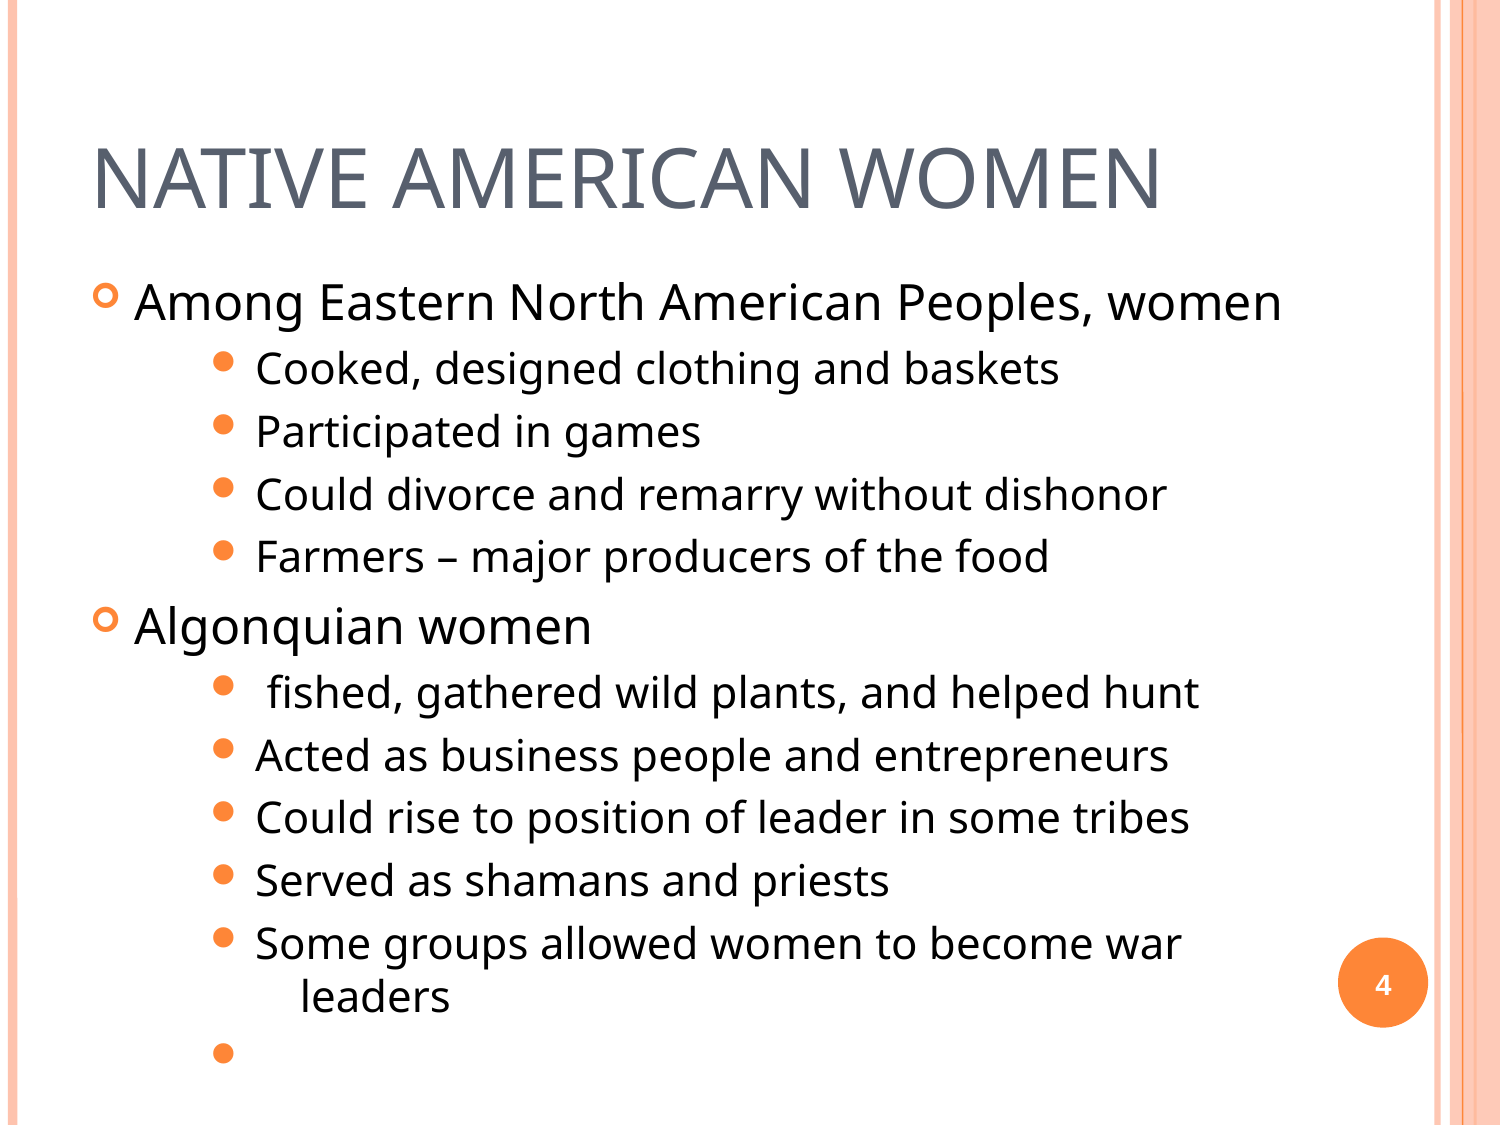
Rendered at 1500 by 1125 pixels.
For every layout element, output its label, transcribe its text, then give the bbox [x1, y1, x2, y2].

list Among Eastern North American Peoples, women Cooked, designed clothing and baskets Participated in games Could divorce and remarry without dishonor Farmers – major producers of the food Algonquian women fished, gathered wild plants, and helped hunt Acted as business people and entrepreneurs Could rise to position of leader in some tribes Served as shamans and priests Some groups allowed women to become war leaders [75, 262, 1300, 1062]
title Native American Women [75, 45, 1300, 233]
text_box [1333, 940, 1434, 1027]
